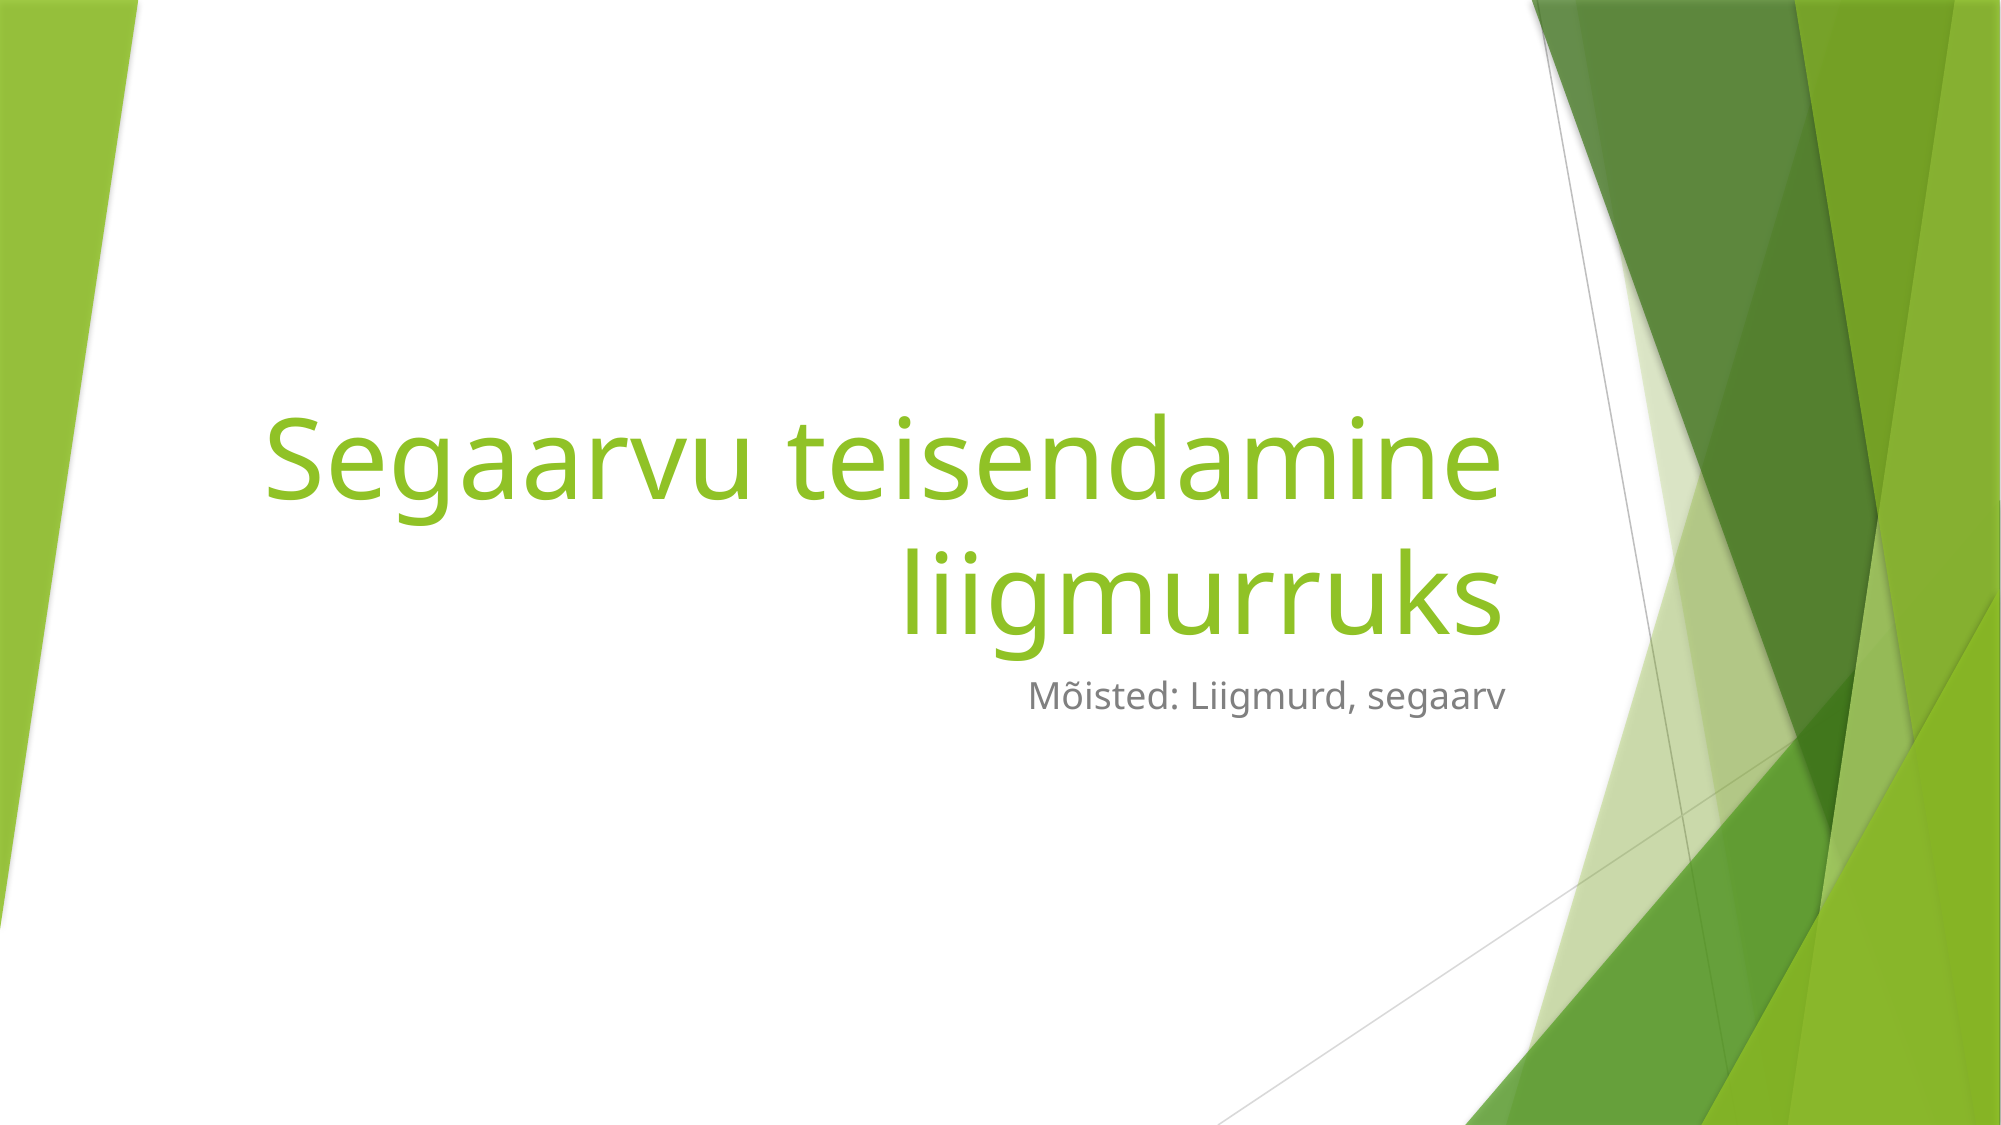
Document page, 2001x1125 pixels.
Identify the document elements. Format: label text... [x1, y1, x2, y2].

title Segaarvu teisendamine liigmurruks [247, 394, 1522, 664]
subtitle Mõisted: Liigmurd, segaarv [247, 664, 1522, 845]
